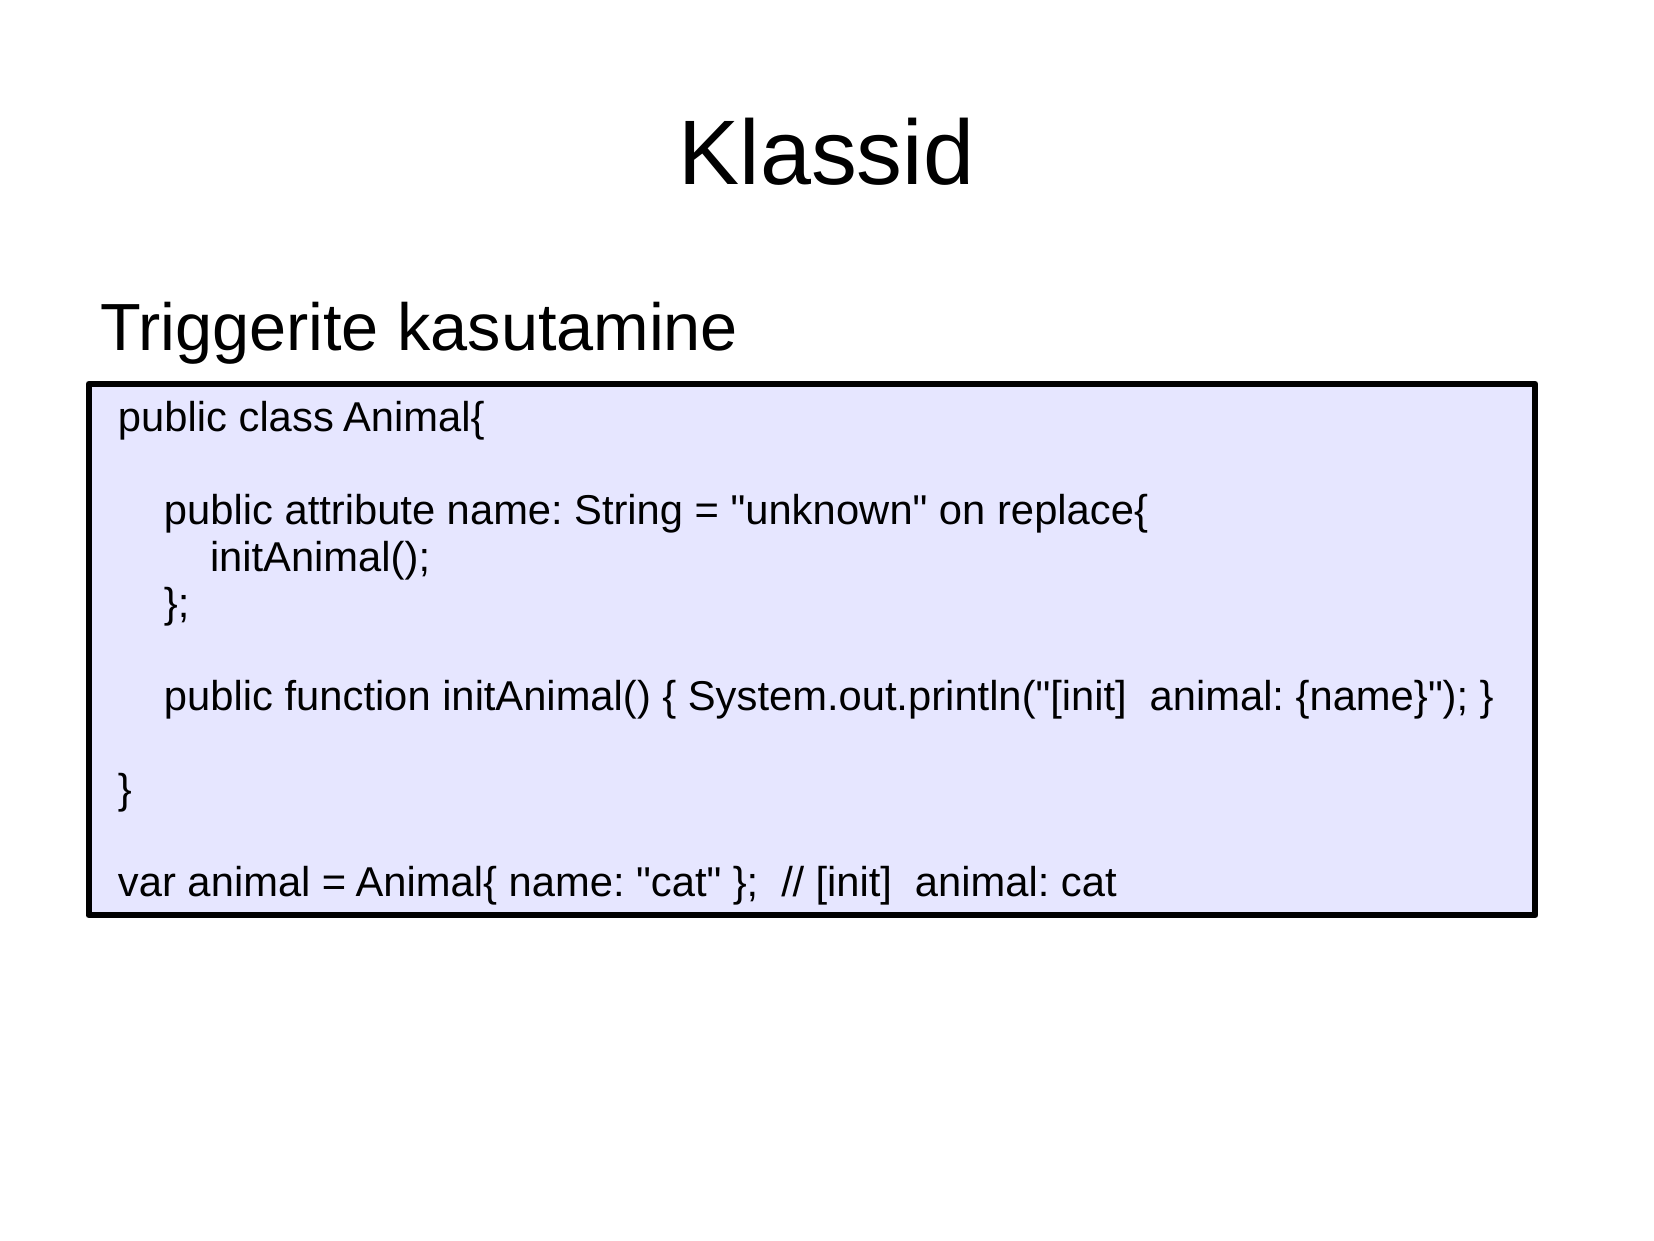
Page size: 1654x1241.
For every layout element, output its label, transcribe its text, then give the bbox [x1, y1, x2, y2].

text_box public class Animal{ public attribute name: String = "unknown" on replace{ initAnimal(); }; public function initAnimal() { System.out.println("[init] animal: {name}"); } } var animal = Animal{ name: "cat" }; // [init] animal: cat [88, 383, 1536, 916]
list Triggerite kasutamine [82, 290, 1571, 384]
title Klassid [82, 56, 1571, 250]
